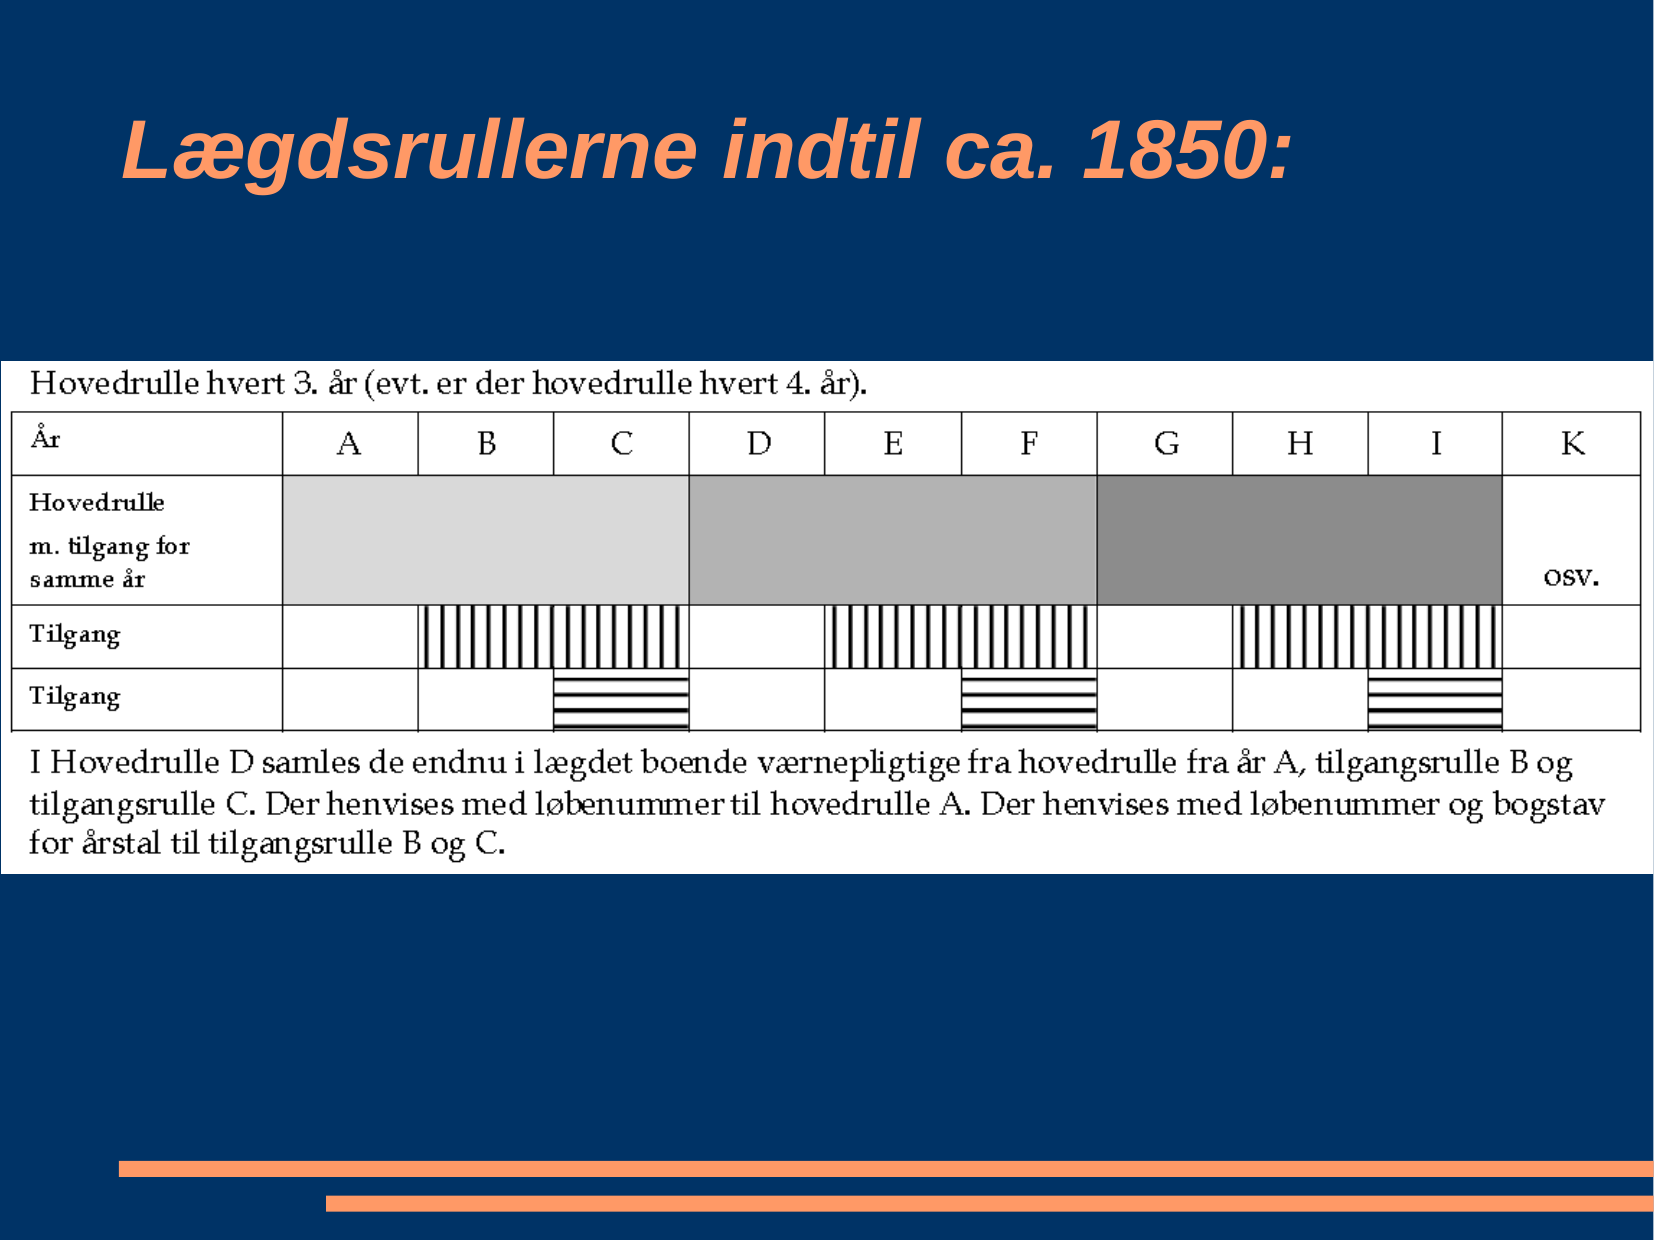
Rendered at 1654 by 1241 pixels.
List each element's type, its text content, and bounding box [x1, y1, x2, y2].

picture [1, 361, 1654, 874]
title Lægdsrullerne indtil ca. 1850: [121, 46, 1534, 254]
